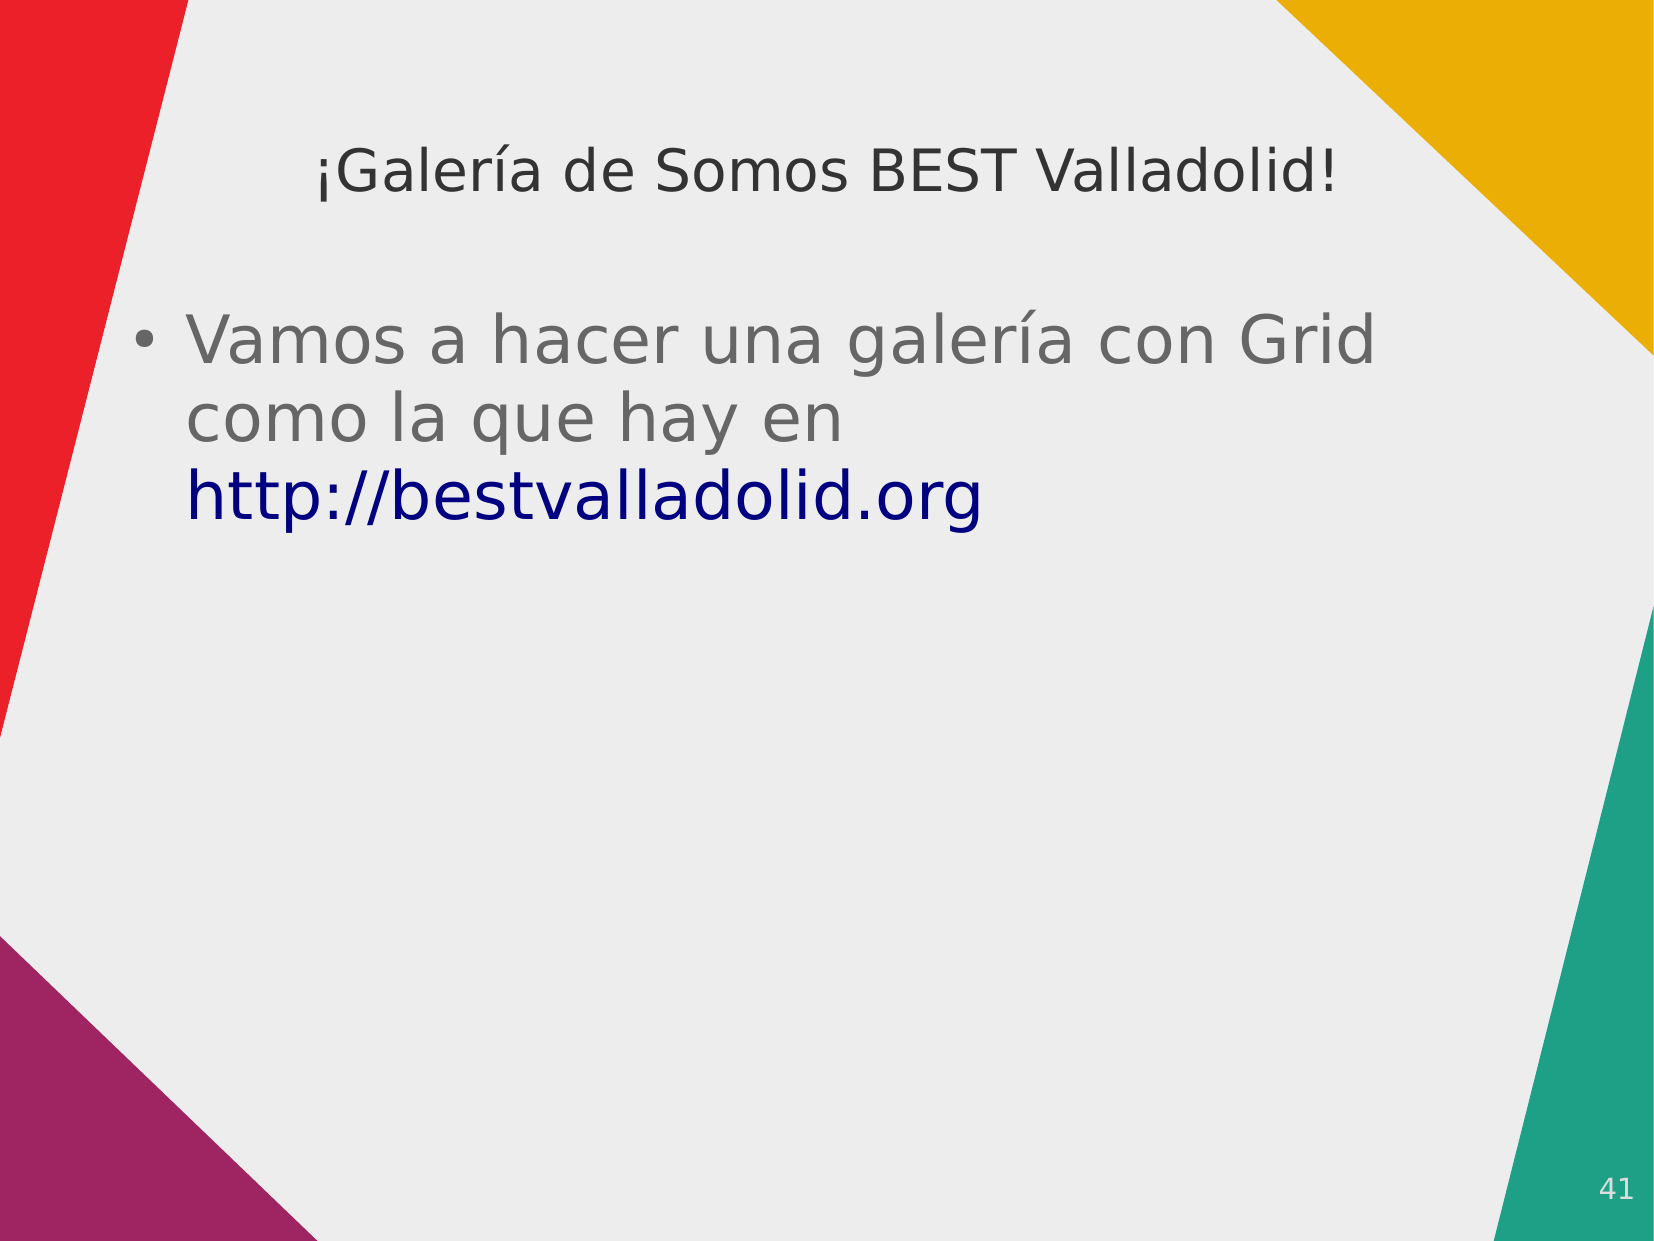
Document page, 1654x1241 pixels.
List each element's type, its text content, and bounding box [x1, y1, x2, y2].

list Vamos a hacer una galería con Grid como la que hay en http://bestvalladolid.org [114, 302, 1539, 1033]
title ¡Galería de Somos BEST Valladolid! [114, 73, 1539, 271]
